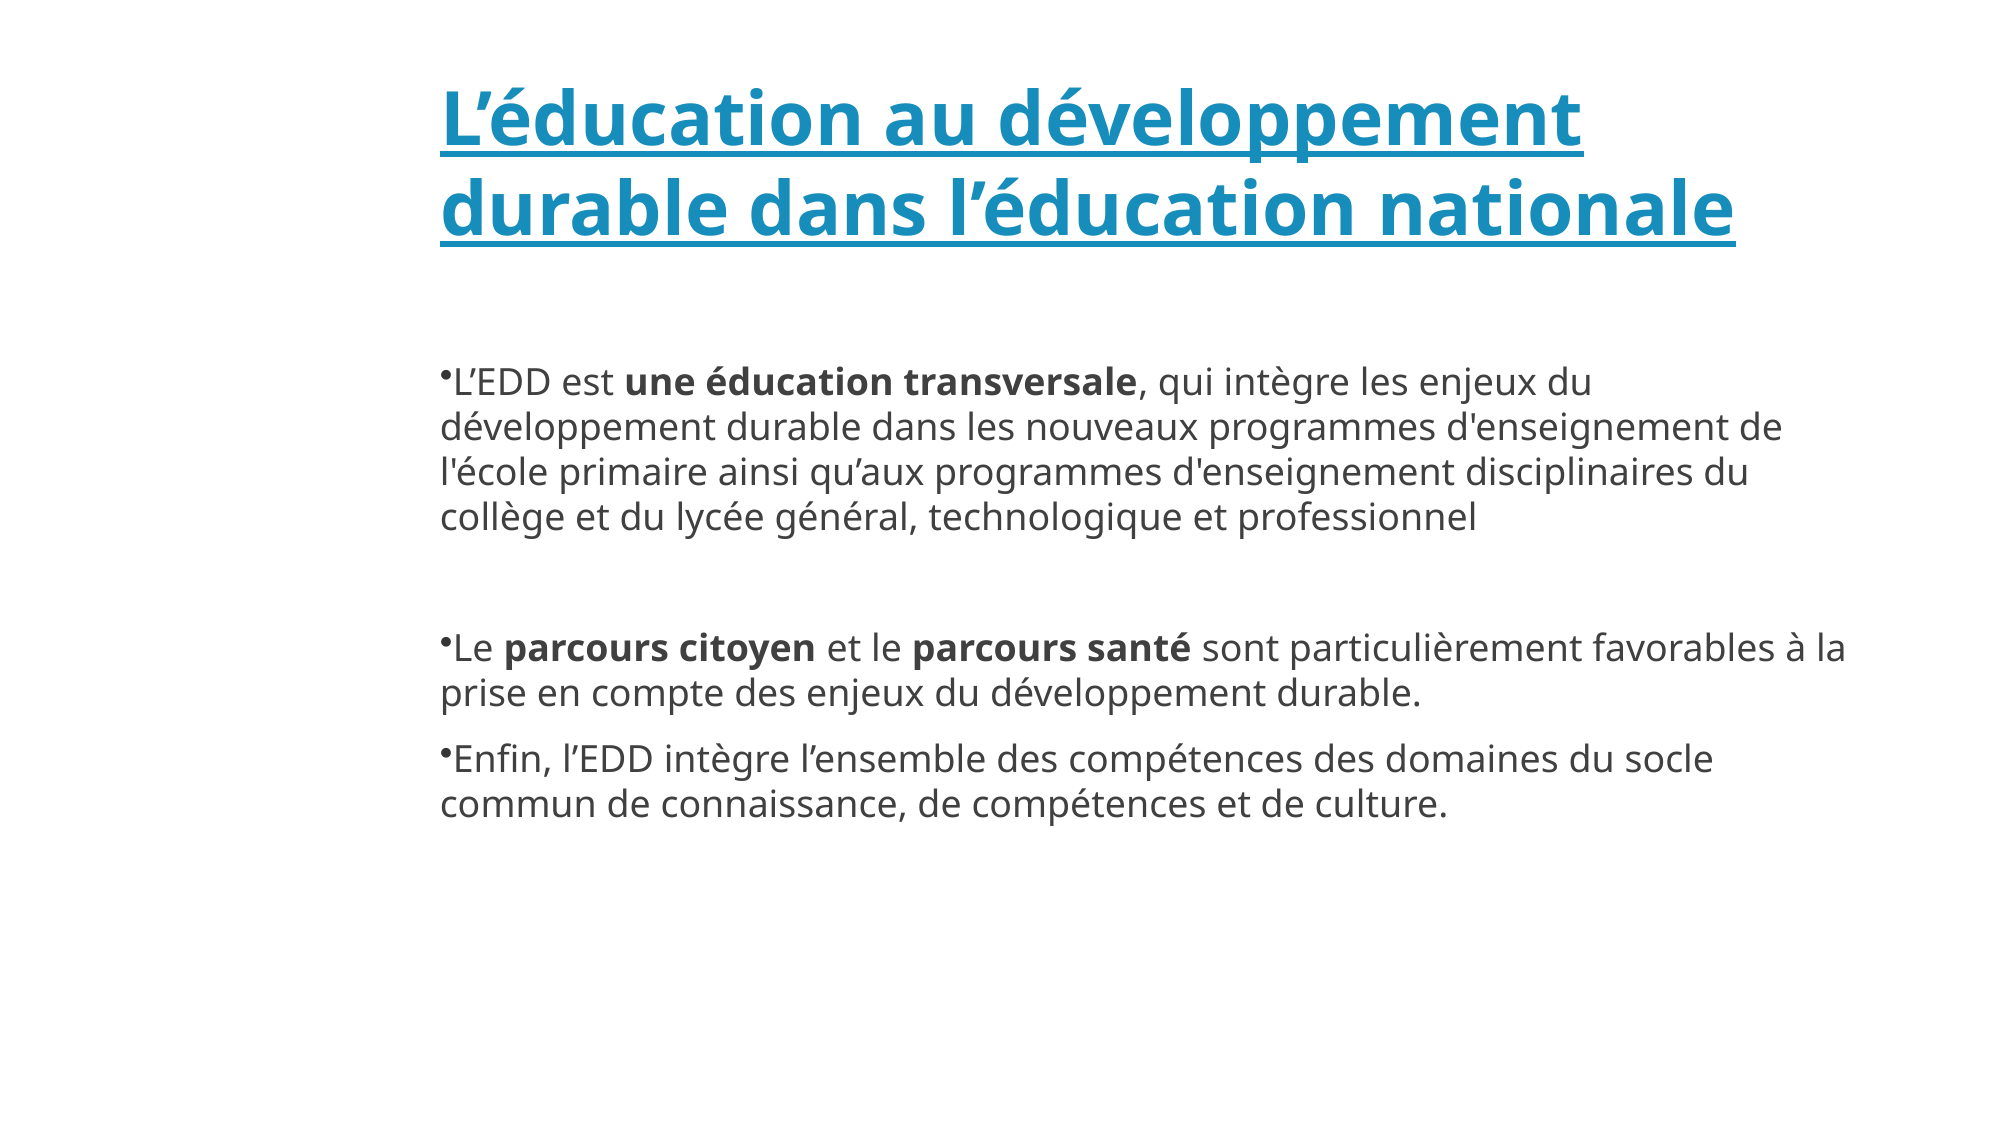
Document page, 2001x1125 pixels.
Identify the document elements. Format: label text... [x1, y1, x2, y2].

title L’éducation au développement durable dans l’éducation nationale [425, 63, 1888, 287]
list L’EDD est une éducation transversale, qui intègre les enjeux du développement durable dans les nouveaux programmes d'enseignement de l'école primaire ainsi qu’aux programmes d'enseignement disciplinaires du collège et du lycée général, technologique et professionnel Le parcours citoyen et le parcours santé sont particulièrement favorables à la prise en compte des enjeux du développement durable. Enfin, l’EDD intègre l’ensemble des compétences des domaines du socle commun de connaissance, de compétences et de culture. [424, 350, 1888, 1087]
